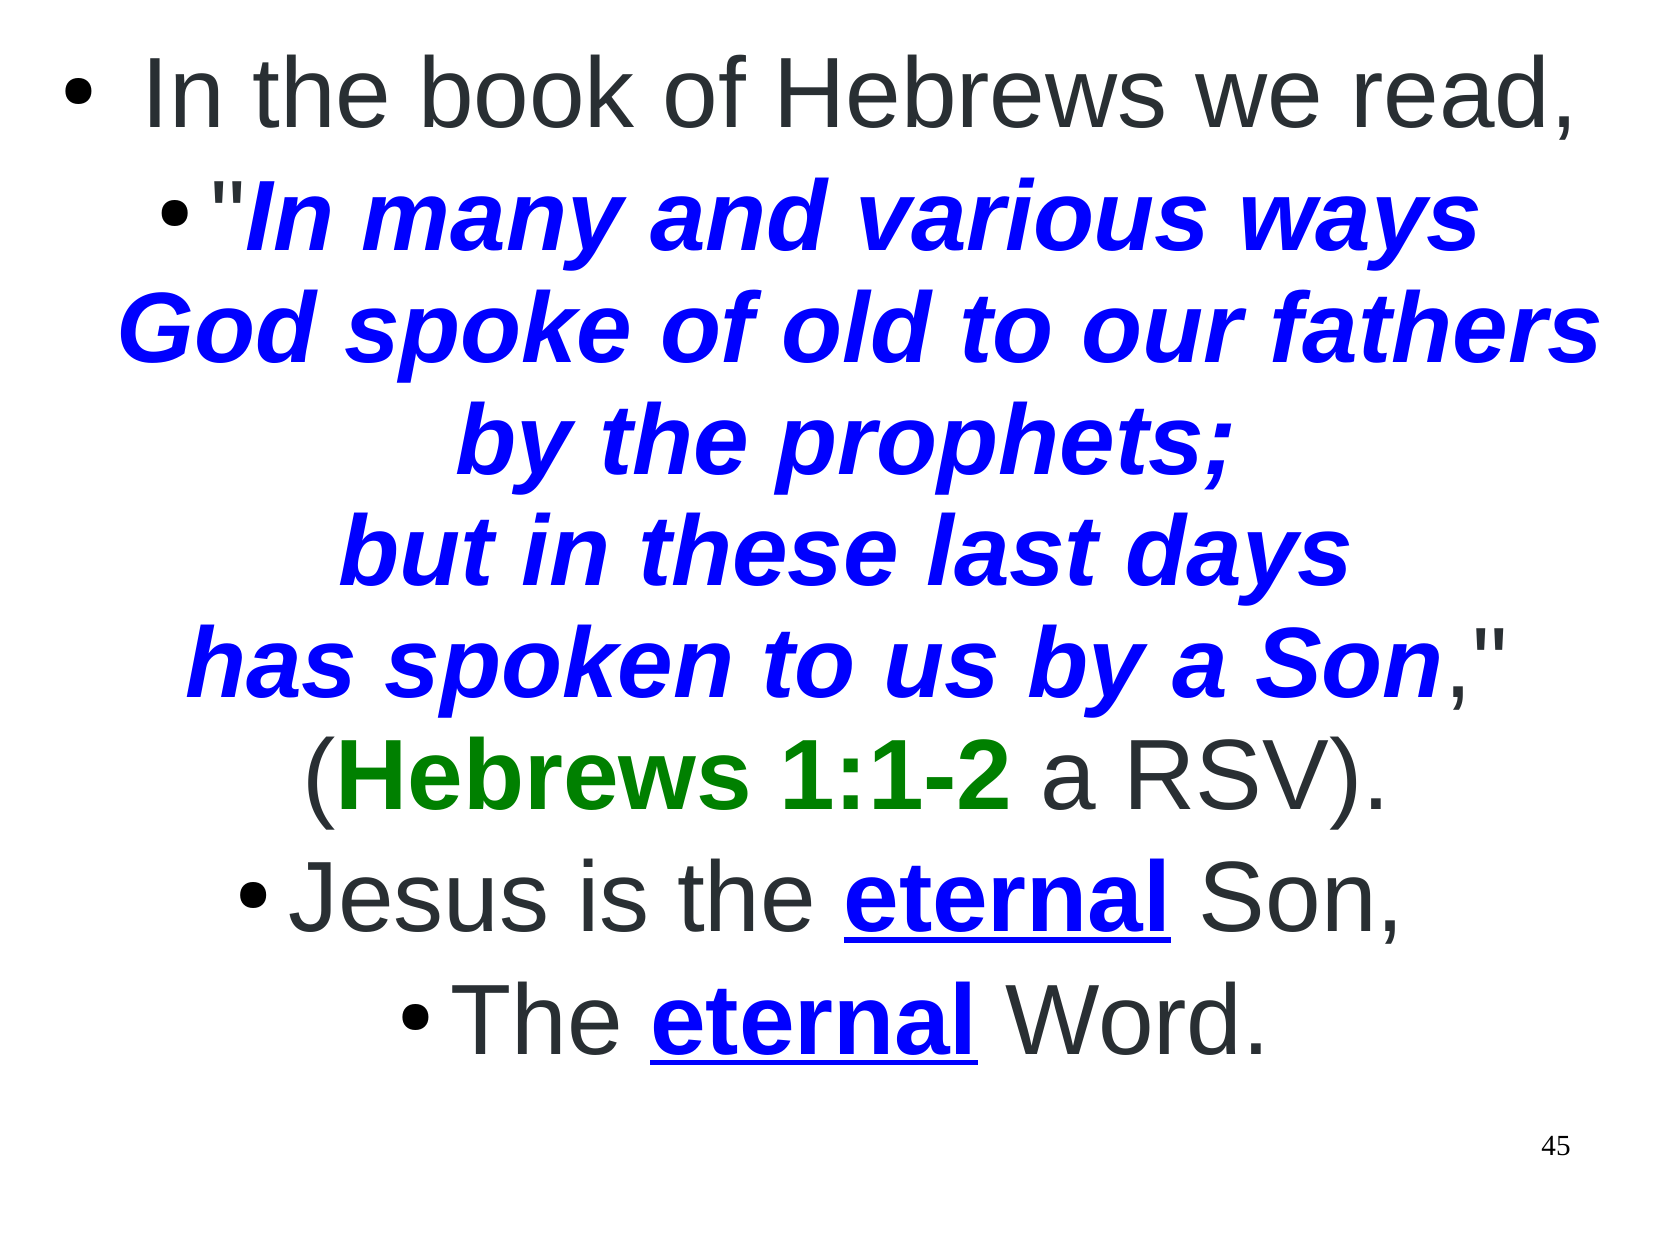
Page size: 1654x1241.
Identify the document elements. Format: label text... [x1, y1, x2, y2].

list In the book of Hebrews we read, "In many and various ways God spoke of old to our fathers by the prophets; but in these last days has spoken to us by a Son," (Hebrews 1:1-2 a RSV). Jesus is the eternal Son, The eternal Word. [37, 37, 1613, 1238]
